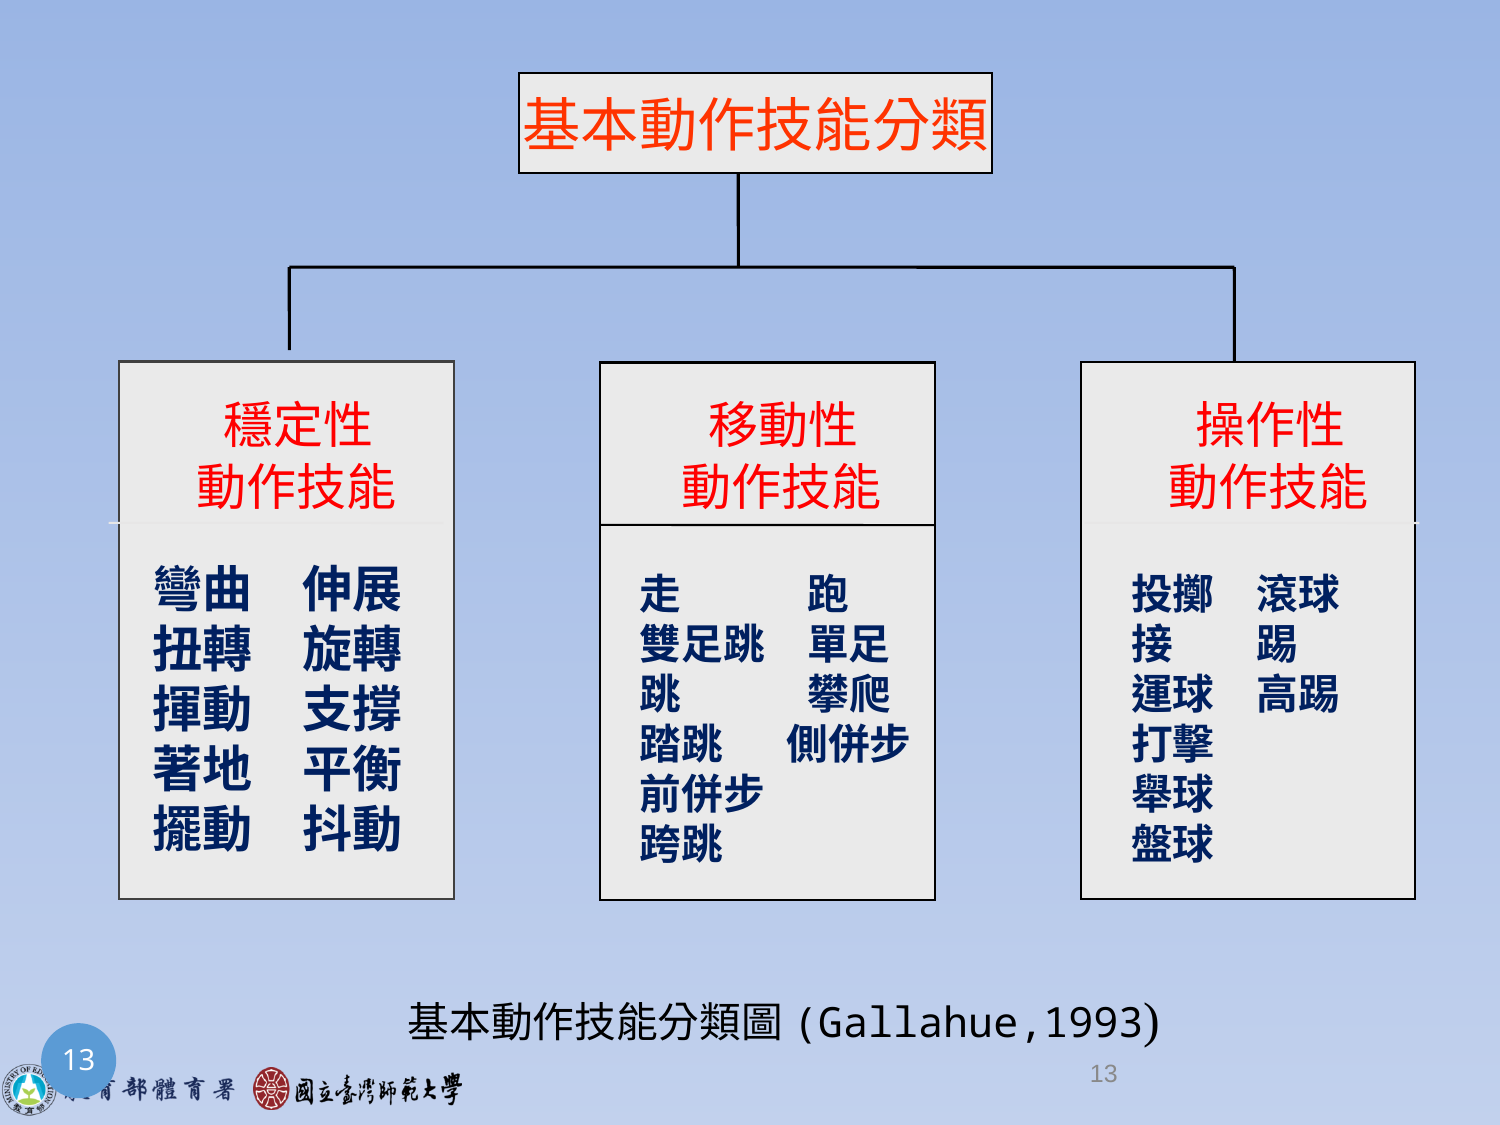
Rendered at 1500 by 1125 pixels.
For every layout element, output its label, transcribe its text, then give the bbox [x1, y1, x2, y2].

text_box 走 跑 雙足跳 單足跳 攀爬 踏跳 側併步 前併步 跨跳 [624, 560, 938, 876]
text_box 穩定性 動作技能 [181, 377, 426, 523]
text_box [600, 362, 935, 523]
text_box 操作性 動作技能 [1153, 377, 1400, 523]
text_box 彎曲 伸展 扭轉 旋轉 揮動 支撐 著地 平衡 擺動 抖動 [137, 549, 451, 868]
text_box [119, 361, 454, 899]
text_box 移動性 動作技能 [666, 377, 963, 523]
text_box [600, 526, 935, 900]
text_box [1074, 1042, 1426, 1103]
text_box 基本動作技能分類圖(Gallahue,1993) [426, 979, 1141, 1125]
text_box 投擲 滾球 接 踢 運球 高踢 打擊 舉球 盤球 [1116, 560, 1367, 926]
text_box [41, 1023, 117, 1099]
text_box [1081, 362, 1415, 899]
text_box 基本動作技能分類 [519, 73, 992, 173]
